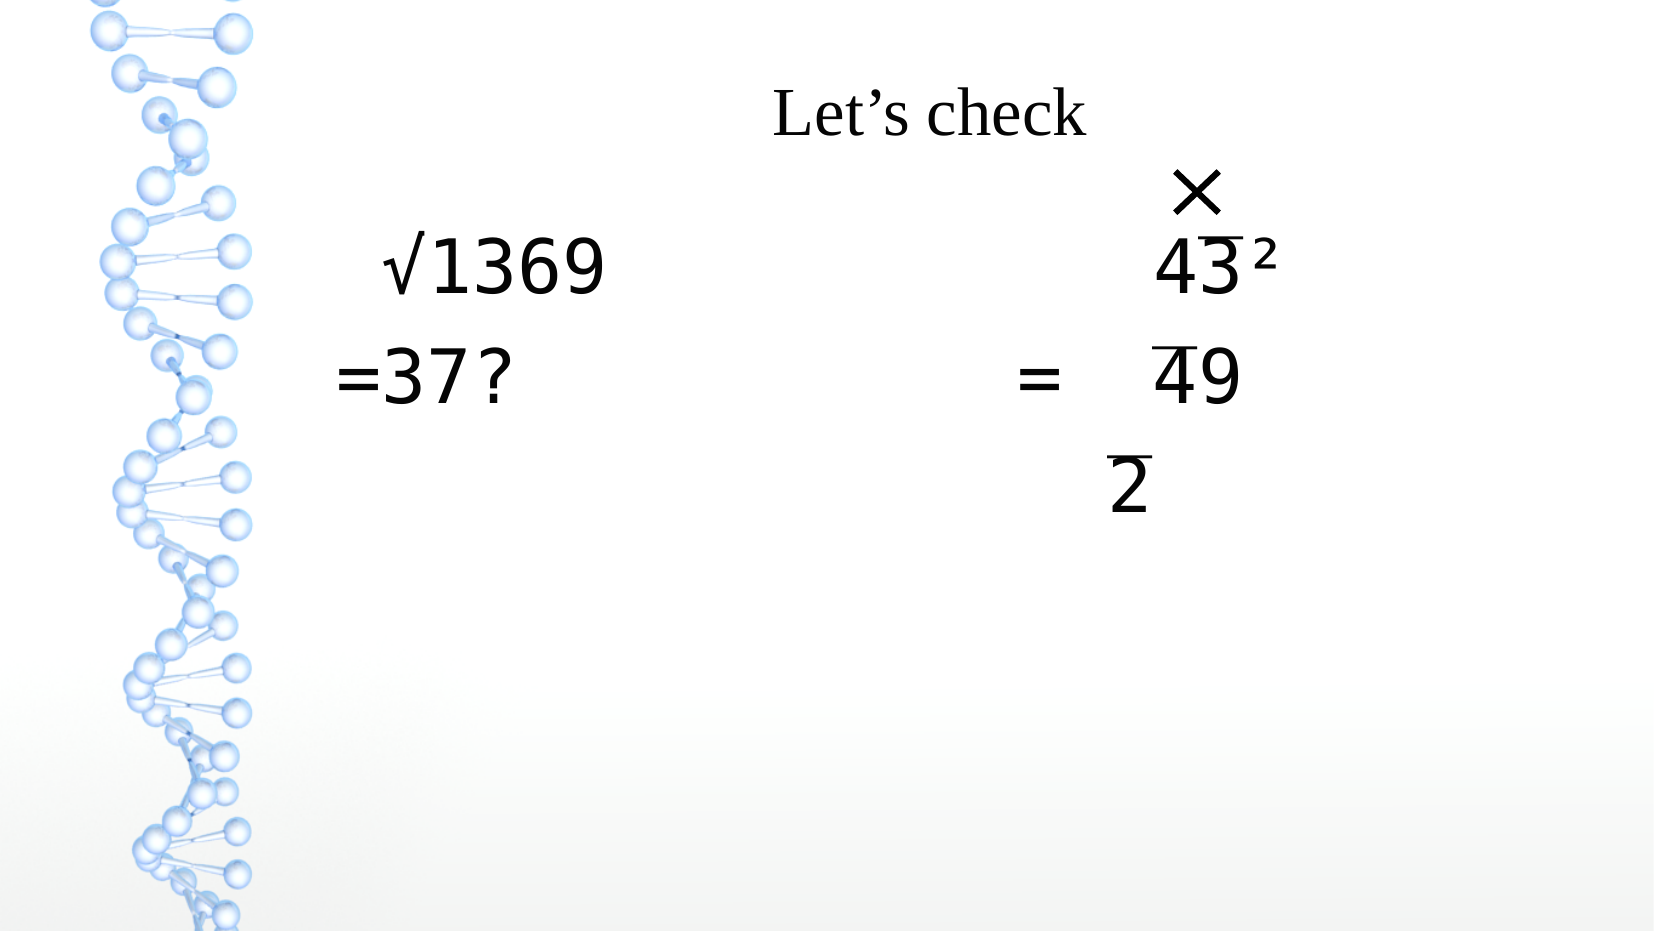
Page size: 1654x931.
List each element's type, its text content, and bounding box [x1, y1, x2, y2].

title Let’s check [265, 35, 1595, 189]
list √1369 =37? [265, 224, 915, 764]
picture [0, 0, 1654, 931]
list 4̅3² = ̅49 ̅2 [946, 224, 1595, 764]
